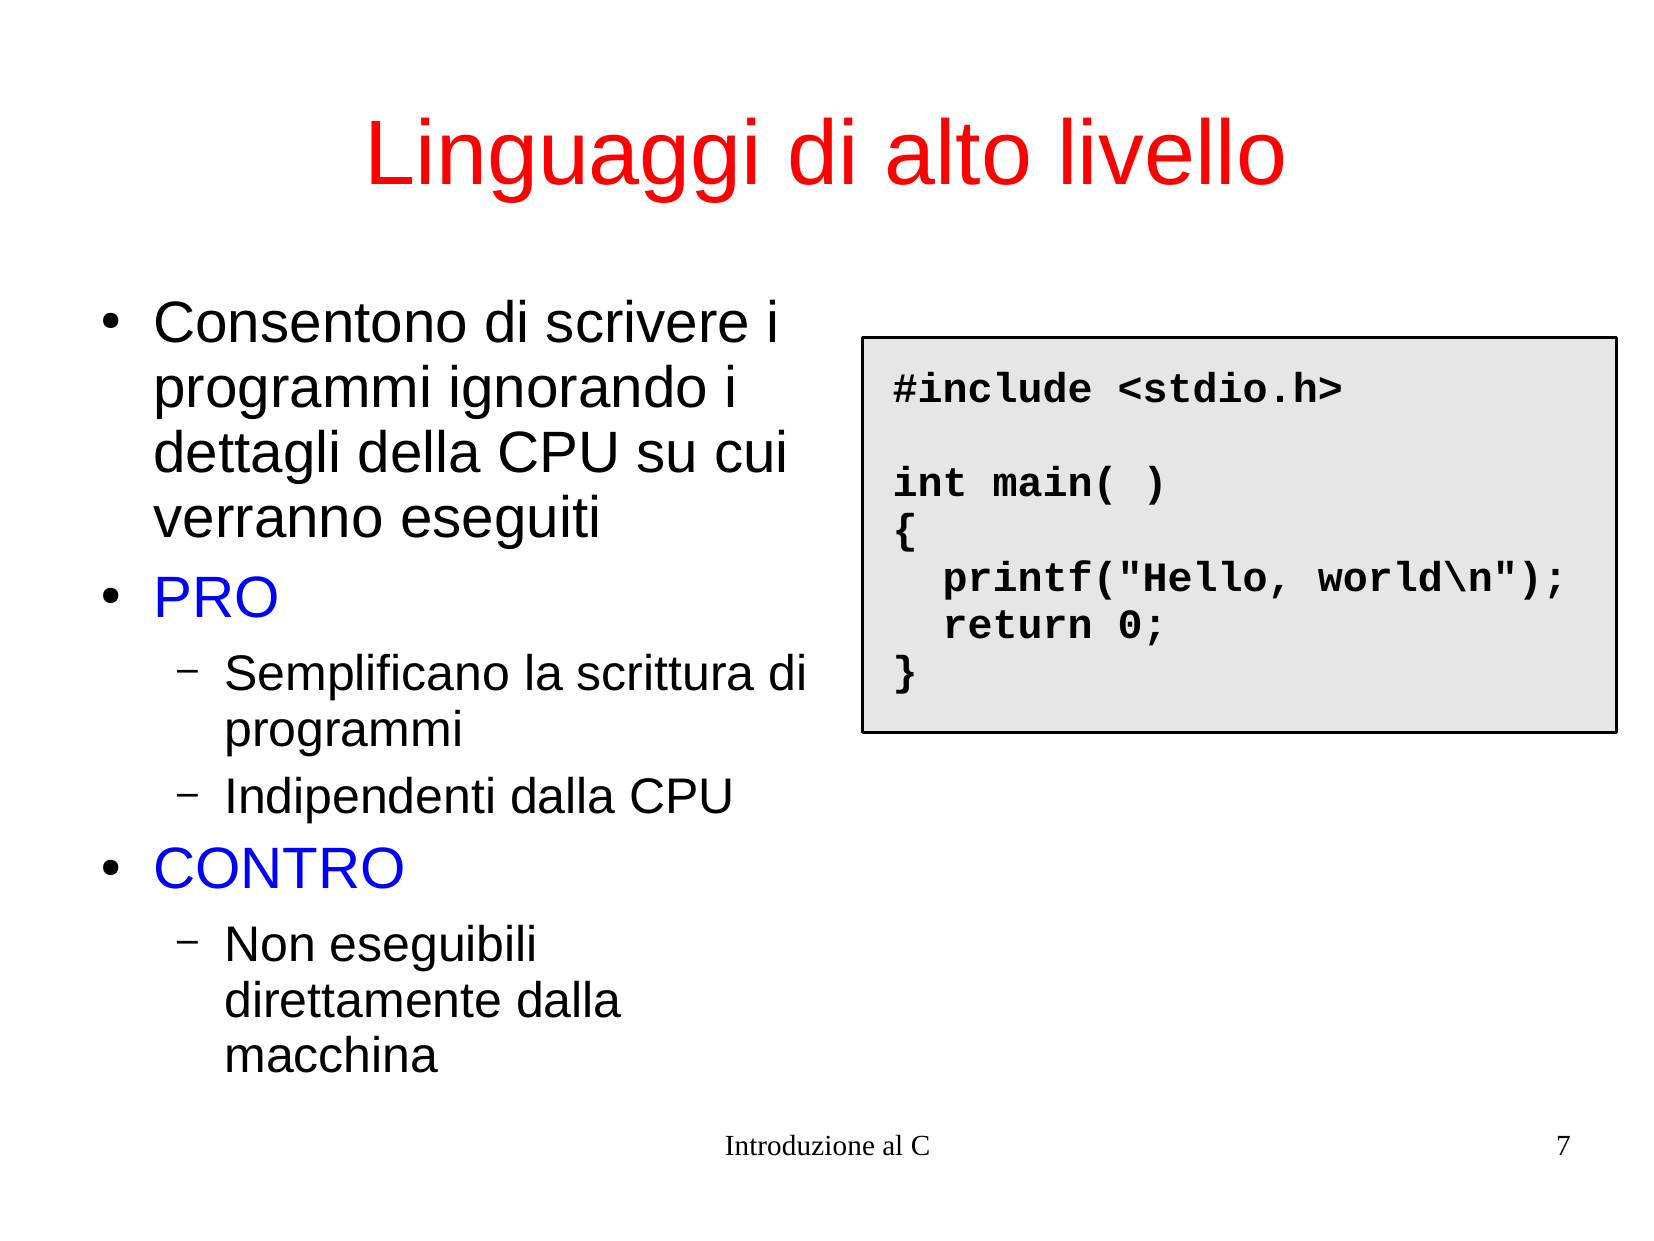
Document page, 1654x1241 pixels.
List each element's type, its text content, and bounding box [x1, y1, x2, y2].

list Consentono di scrivere i programmi ignorando i dettagli della CPU su cui verranno eseguiti PRO Semplificano la scrittura di programmi Indipendenti dalla CPU CONTRO Non eseguibili direttamente dalla macchina [82, 290, 826, 1126]
title Linguaggi di alto livello [82, 49, 1571, 257]
text_box #include <stdio.h> int main( ) { printf("Hello, world\n"); return 0; } [862, 337, 1617, 733]
